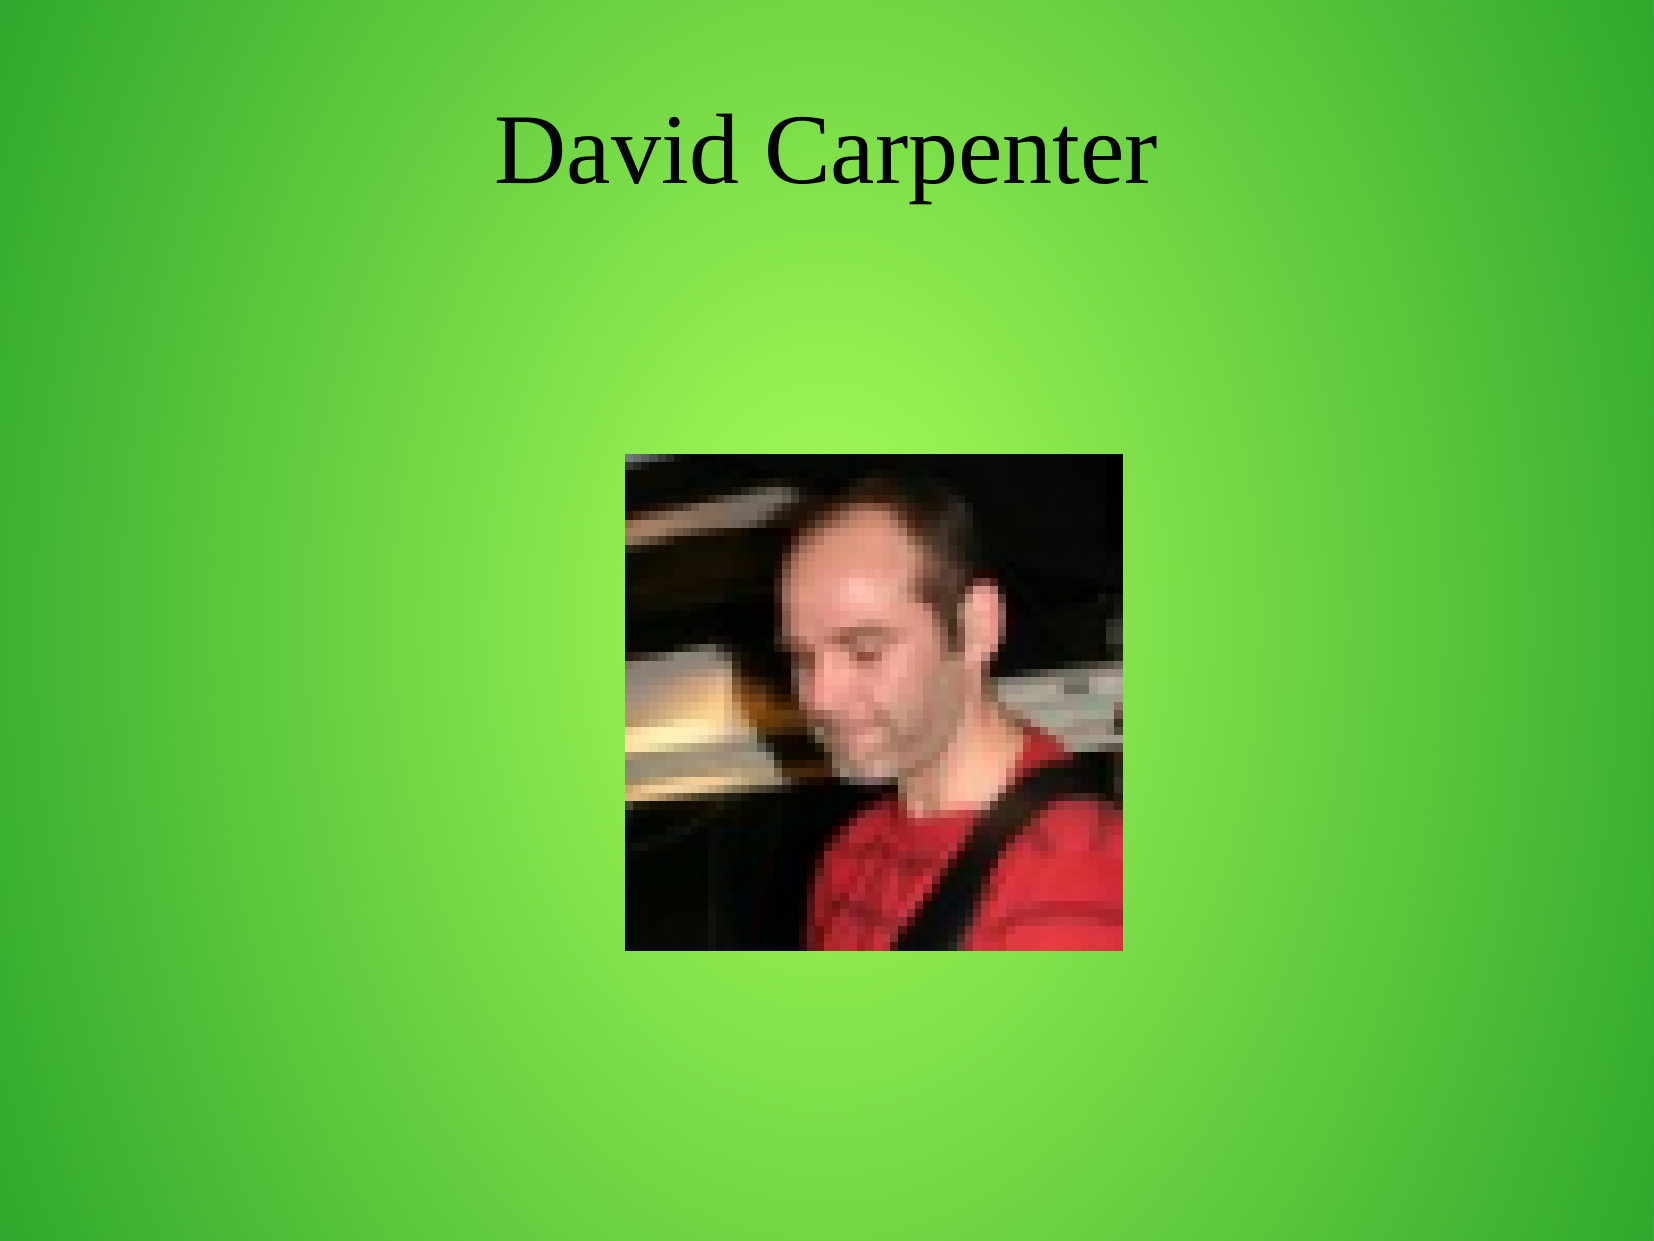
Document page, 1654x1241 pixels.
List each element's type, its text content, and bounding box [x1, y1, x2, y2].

picture [625, 454, 1123, 951]
title David Carpenter [82, 47, 1571, 252]
